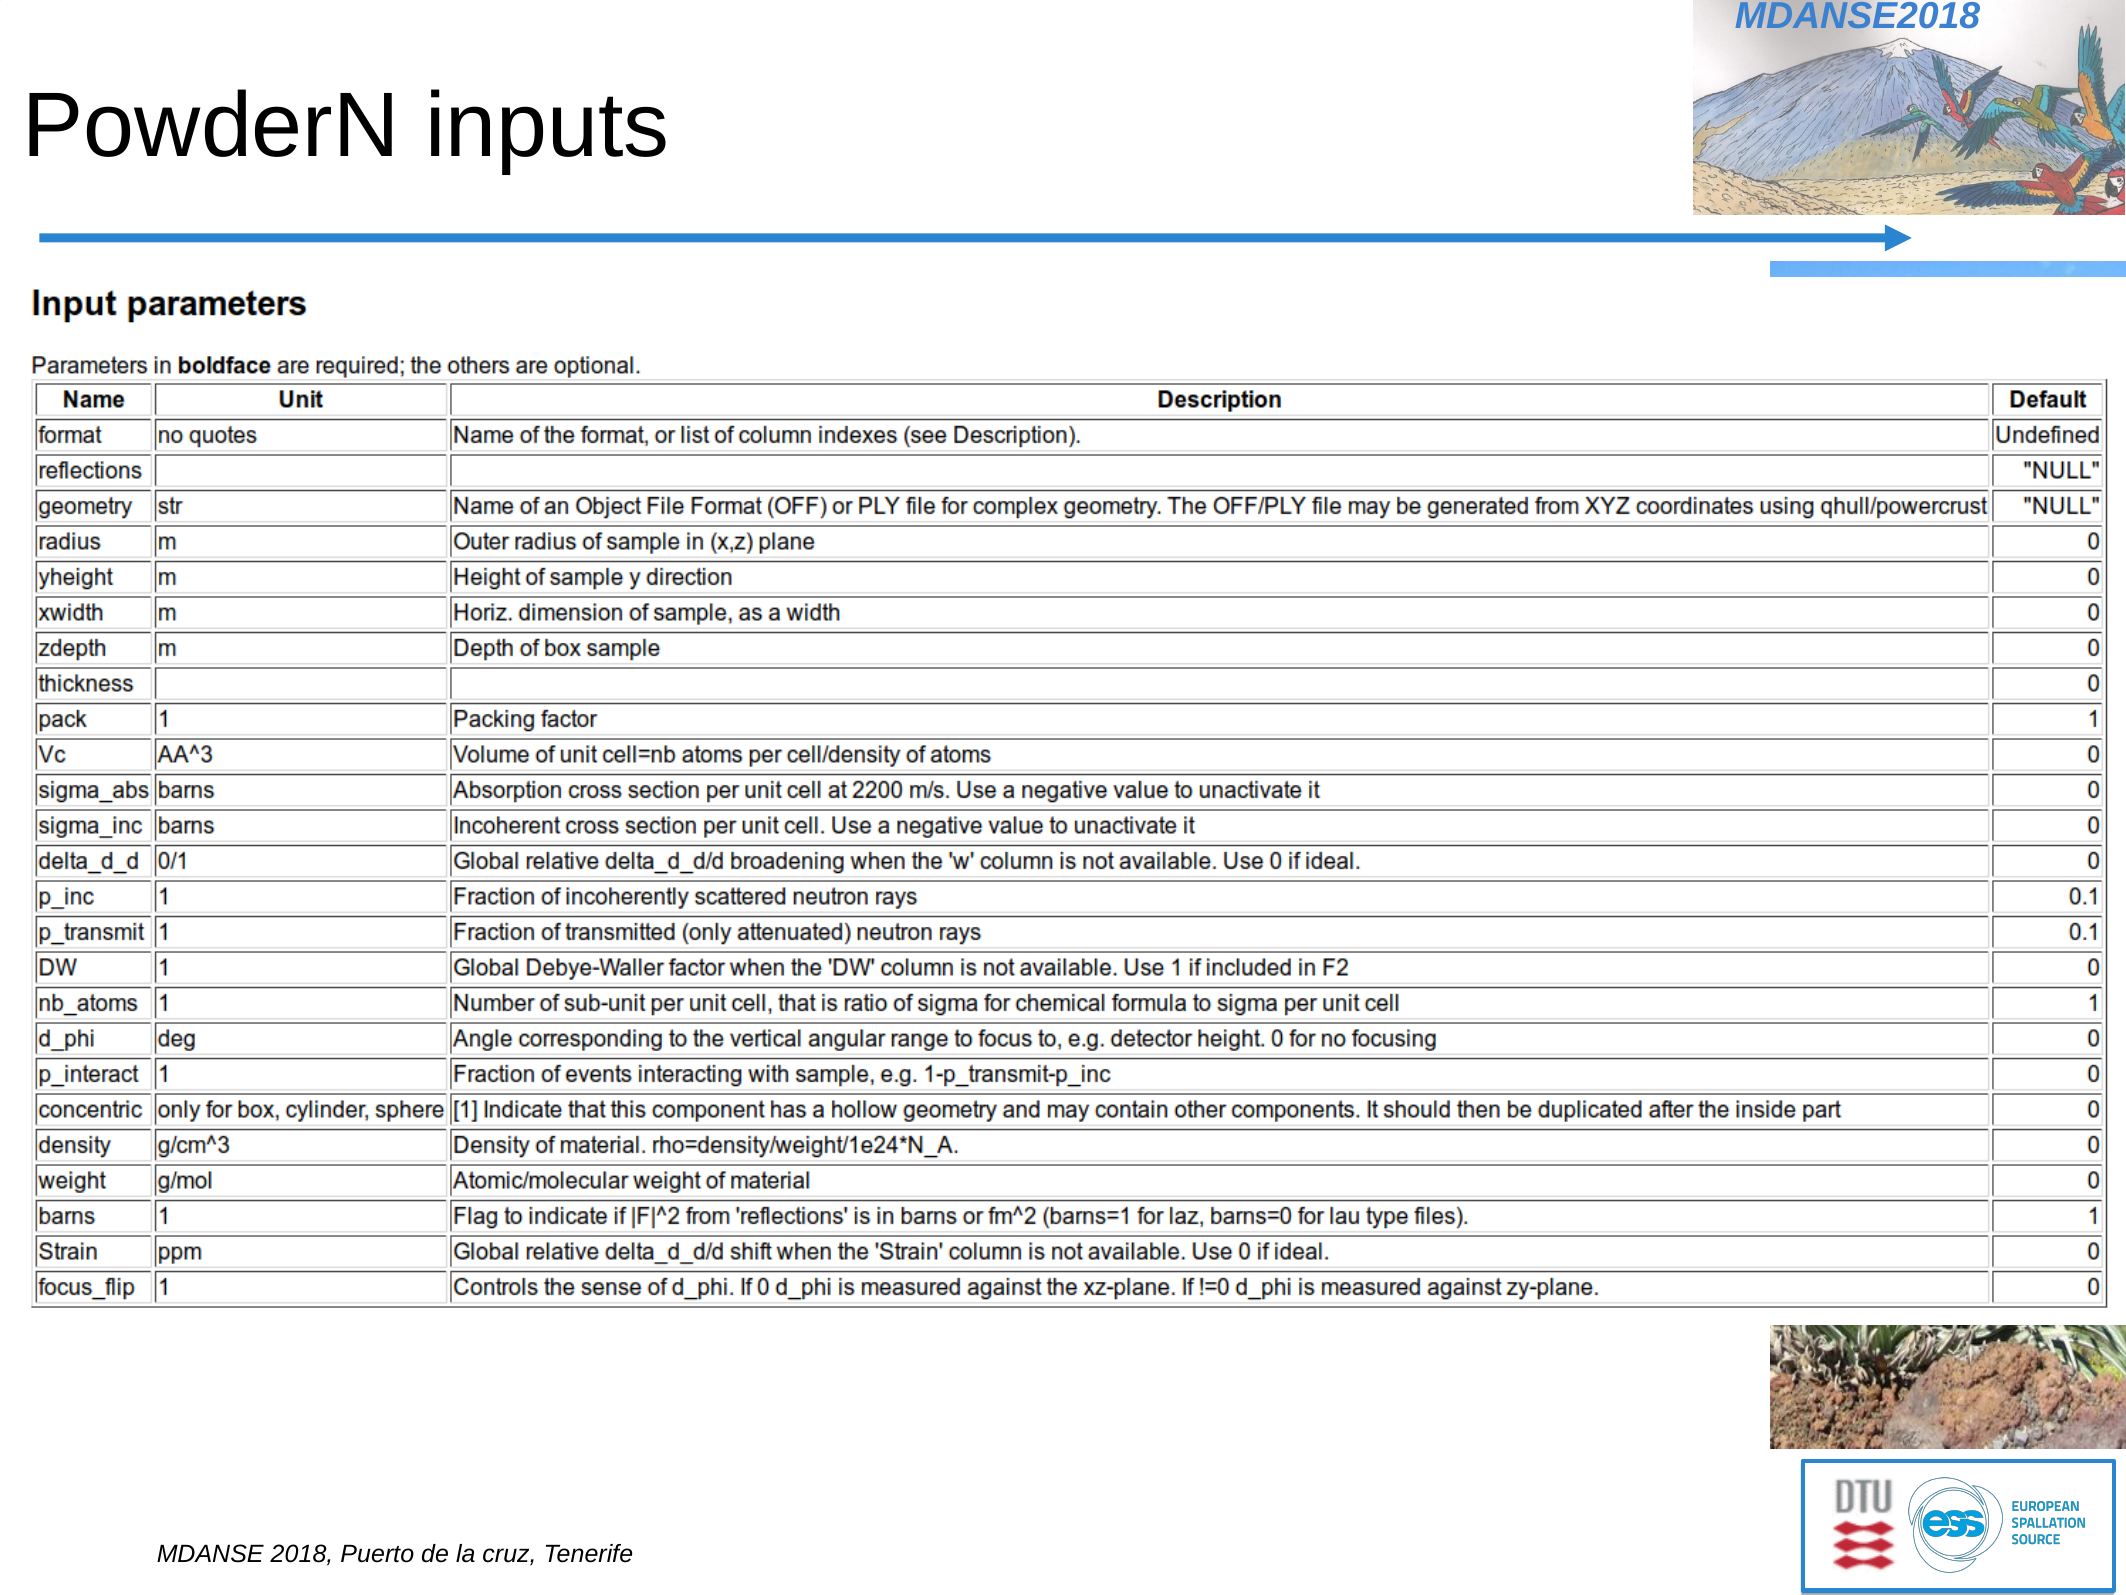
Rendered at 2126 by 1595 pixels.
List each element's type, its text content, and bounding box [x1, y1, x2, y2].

title PowderN inputs [22, 40, 1938, 209]
picture [1693, 0, 2125, 215]
picture [1832, 1477, 1897, 1573]
picture [6, 261, 2126, 1449]
picture [1908, 1477, 2085, 1573]
